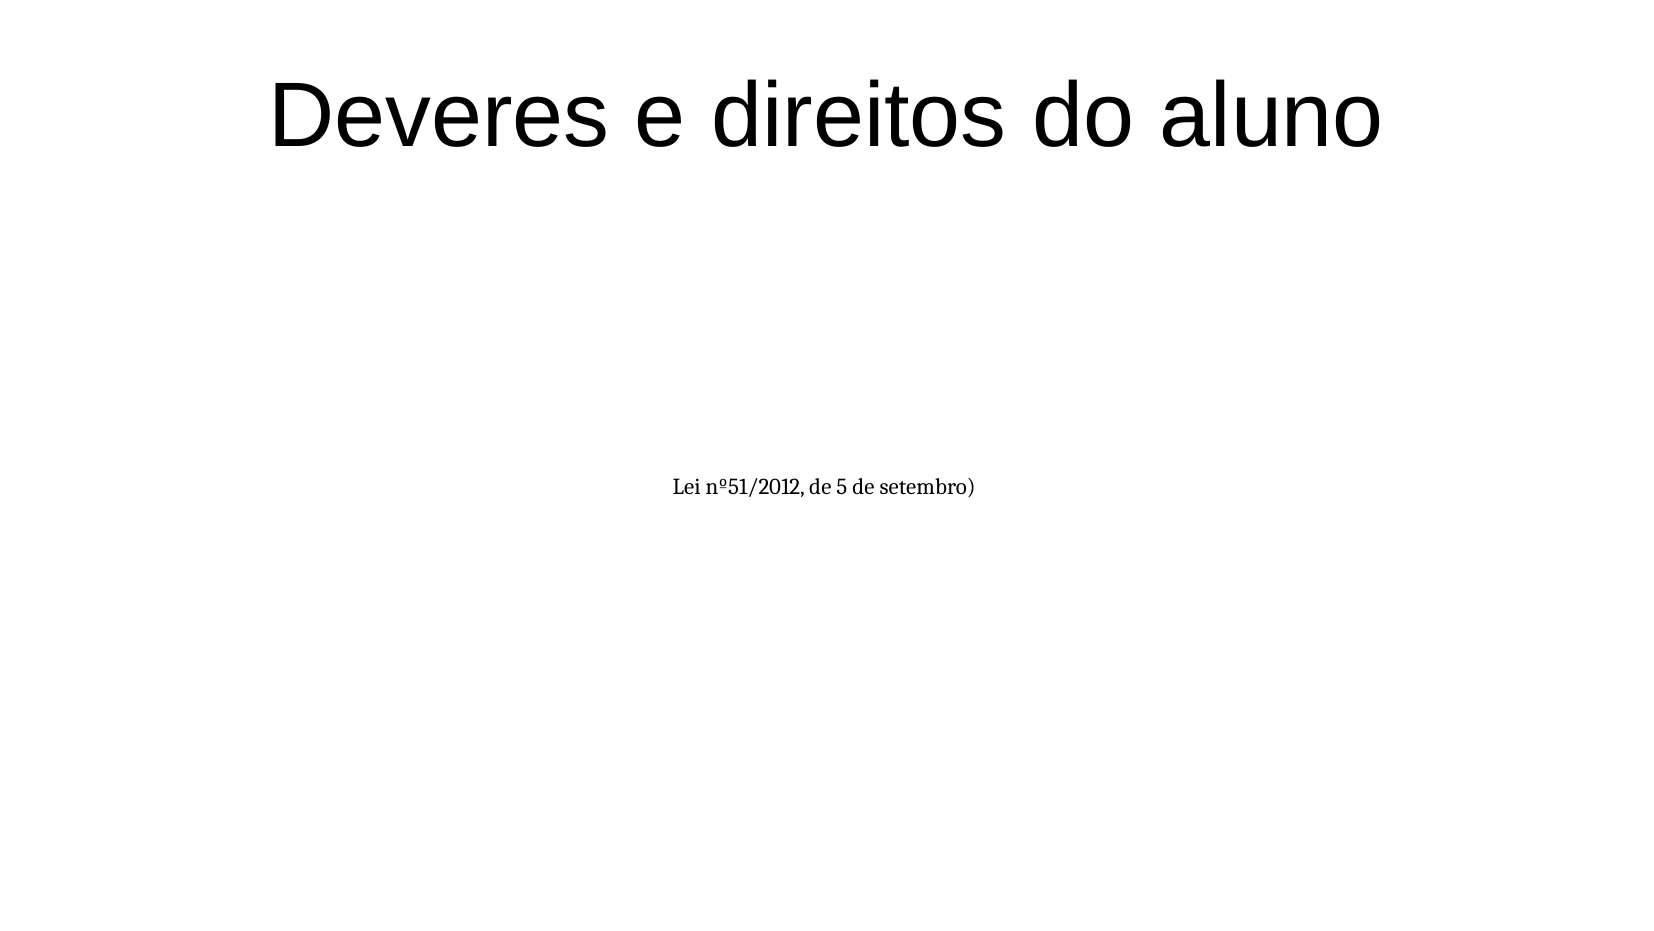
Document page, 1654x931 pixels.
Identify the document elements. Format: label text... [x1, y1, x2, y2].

title Deveres e direitos do aluno [82, 37, 1571, 193]
subtitle Lei nº51/2012, de 5 de setembro) [82, 217, 1571, 758]
